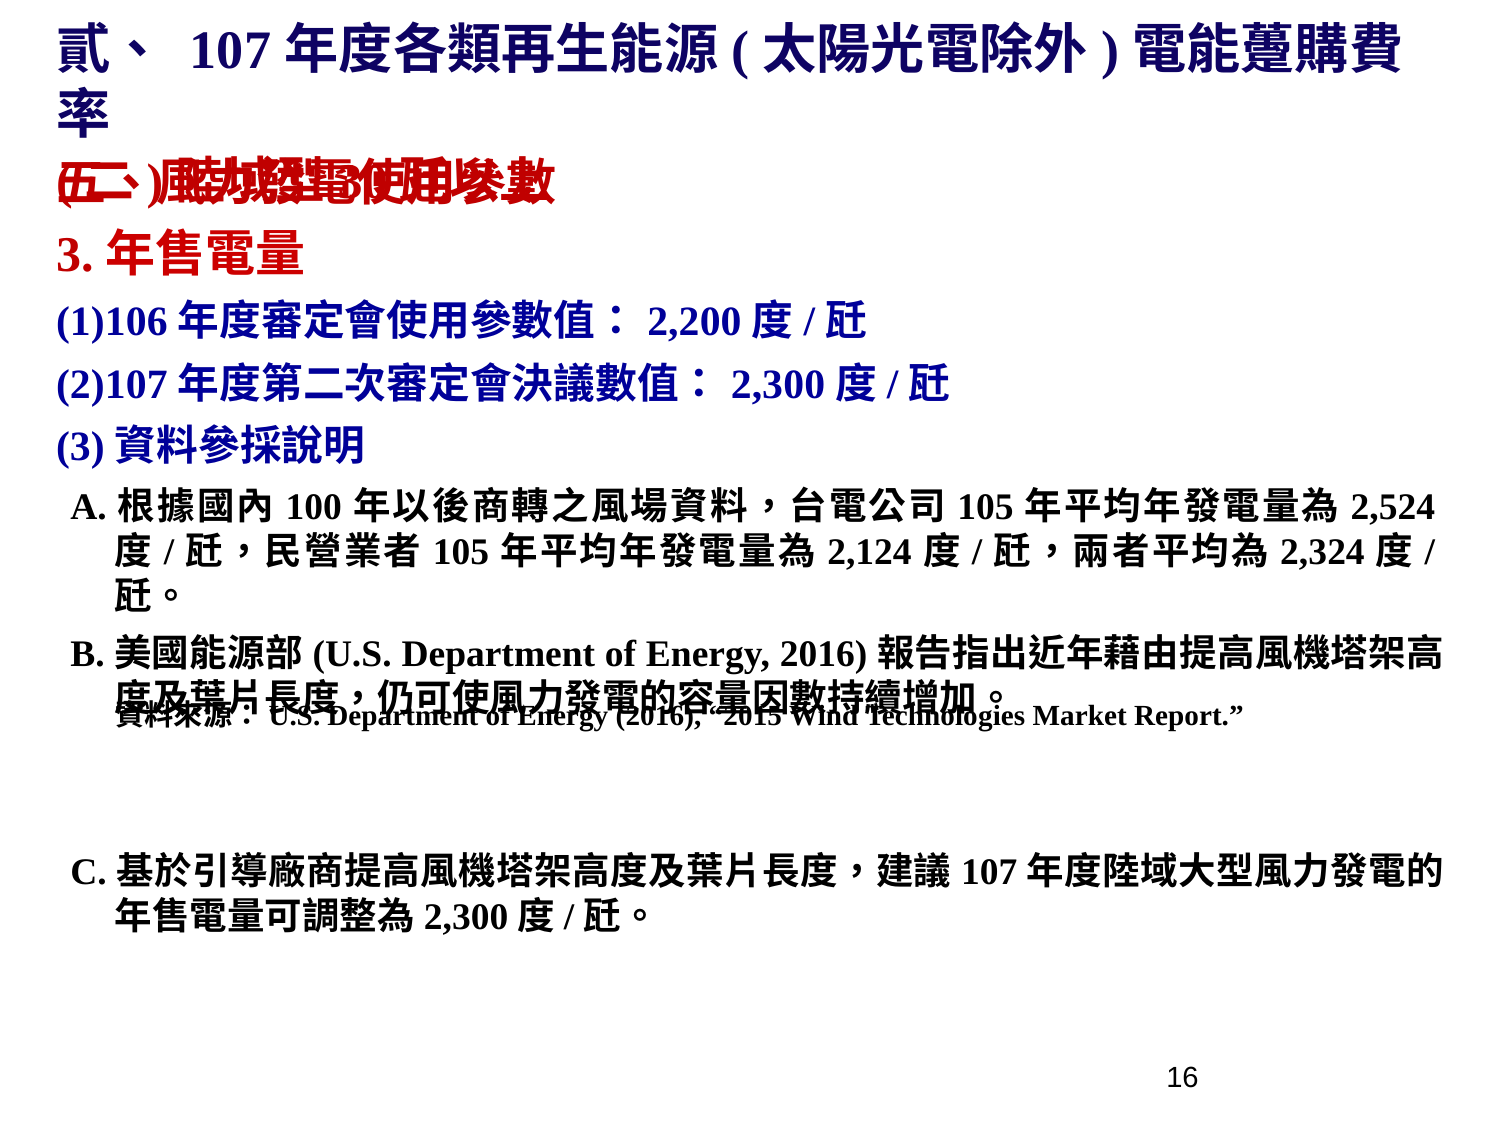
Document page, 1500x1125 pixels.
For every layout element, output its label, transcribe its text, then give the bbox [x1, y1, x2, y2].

text_box 貳、 107年度各類再生能源(太陽光電除外)電能躉購費率 五、風力發電使用參數 [41, 7, 1459, 173]
text_box 資料來源：U.S. Department of Energy (2016), “2015 Wind Technologies Market Report.” [100, 698, 1412, 739]
text_box <編號> [1151, 1051, 1500, 1125]
text_box (二)陸域型30瓩以上 3.年售電量 (1)106年度審定會使用參數值：2,200度/瓩 (2)107年度第二次審定會決議數值：2,300度/瓩 (3)資料參採說明 A.根據國內100年以後商轉之風場資料，台電公司105年平均年發電量為2,524度/瓩，民營業者105年平均年發電量為2,124度/瓩，兩者平均為2,324度/瓩。 B.美國能源部(U.S. Department of Energy, 2016)報告指出近年藉由提高風機塔架高度及葉片長度，仍可使風力發電的容量因數持續增加。 C.基於引導廠商提高風機塔架高度及葉片長度，建議107年度陸域大型風力發電的年售電量可調整為2,300度/瓩。 [41, 173, 1459, 945]
